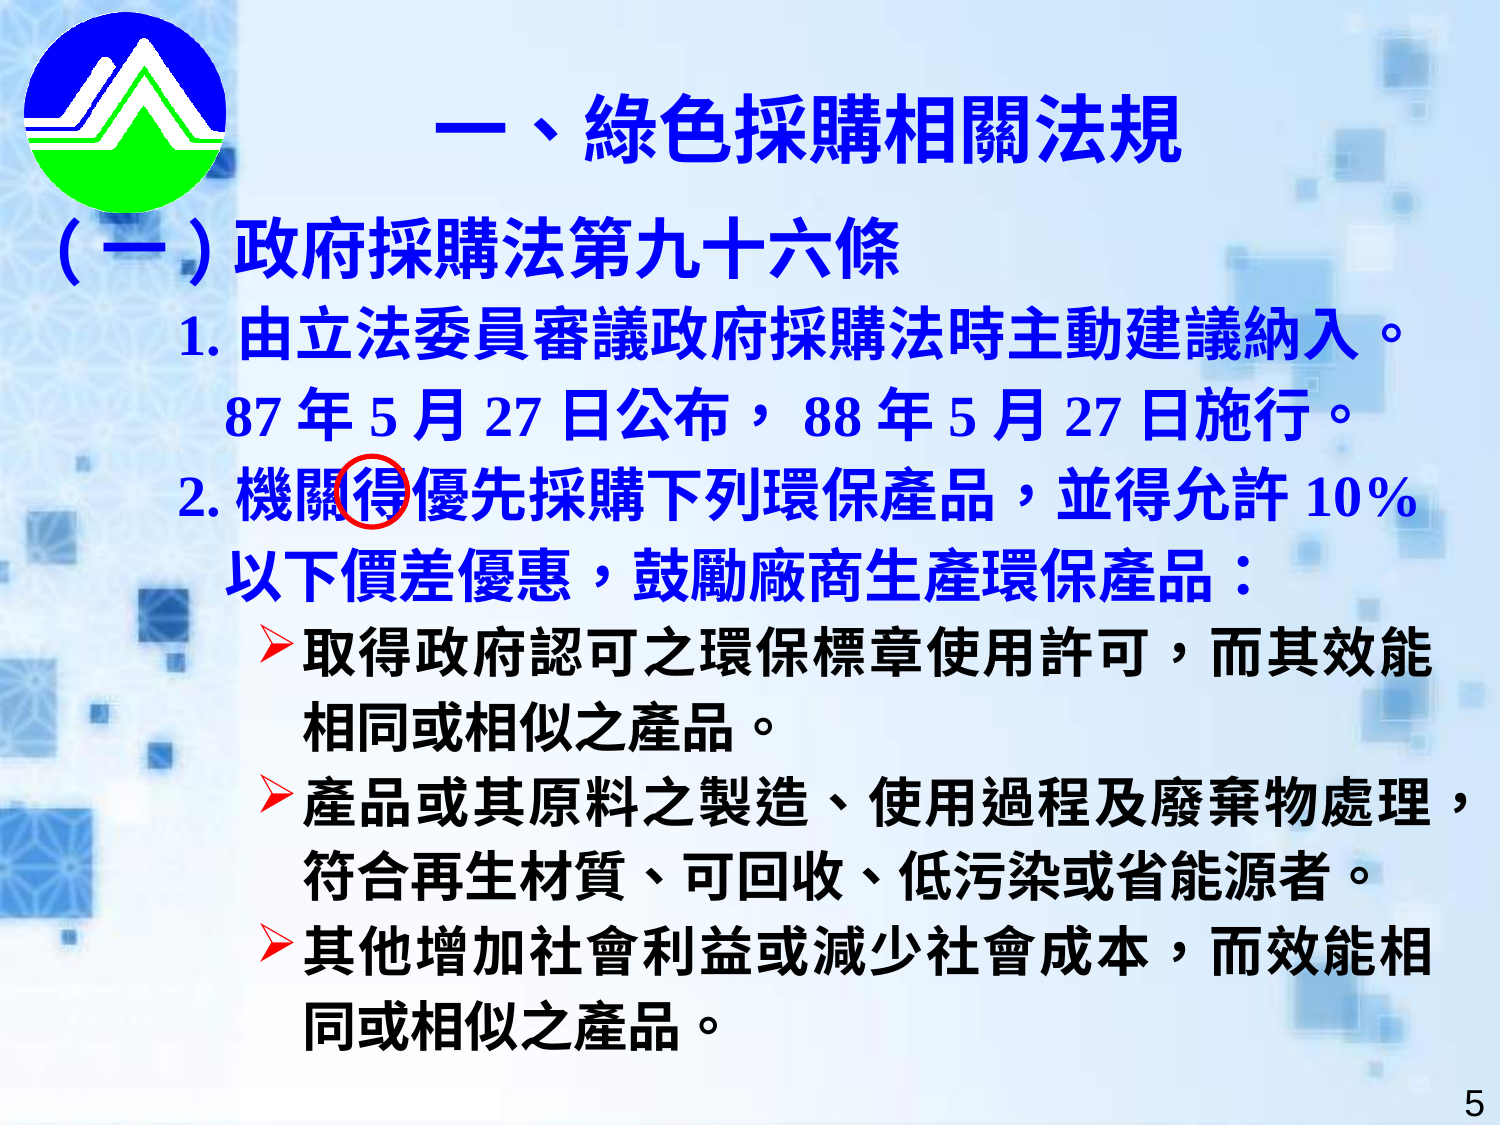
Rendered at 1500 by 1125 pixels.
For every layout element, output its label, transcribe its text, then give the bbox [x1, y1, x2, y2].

picture [0, 0, 1500, 1125]
text_box (一)政府採購法第九十六條 1.由立法委員審議政府採購法時主動建議納入。87年5月27日公布，88年5月27日施行。 2.機關得優先採購下列環保產品，並得允許10%以下價差優惠，鼓勵廠商生產環保產品： 取得政府認可之環保標章使用許可，而其效能相同或相似之產品。 產品或其原料之製造、使用過程及廢棄物處理，符合再生材質、可回收、低污染或省能源者。 其他增加社會利益或減少社會成本，而效能相同或相似之產品。 [37, 187, 1450, 1065]
text_box 一、綠色採購相關法規 [225, 74, 1394, 181]
